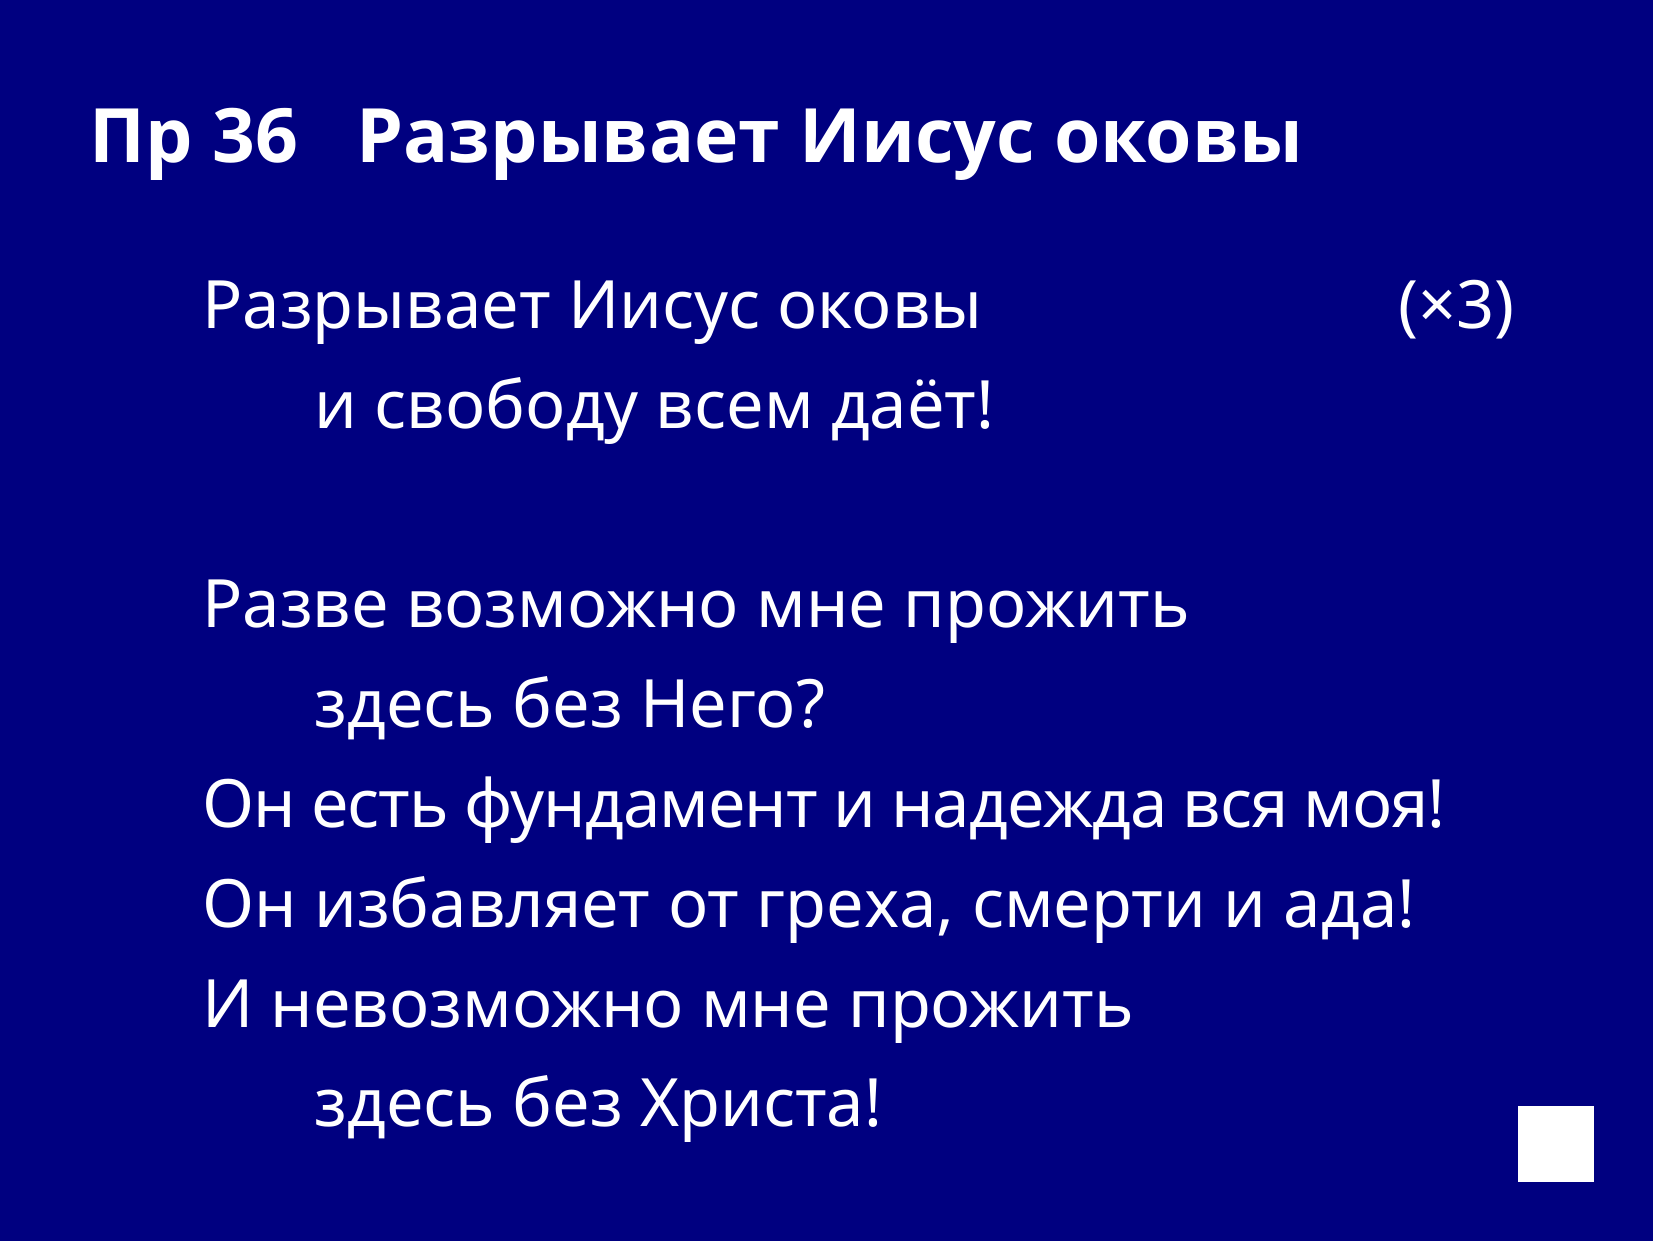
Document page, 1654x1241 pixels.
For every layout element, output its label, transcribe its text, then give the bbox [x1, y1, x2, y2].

text_box Разрывает Иисус оковы (×3) и свободу всем даёт! Разве возможно мне прожить здесь без Него? Он есть фундамент и надежда вся моя! Он избавляет от греха, смерти и ада! И невозможно мне прожить здесь без Христа! [75, 150, 1653, 1163]
text_box [1518, 1163, 1594, 1182]
text_box Пр 36 Разрывает Иисус оковы [75, 75, 1576, 188]
